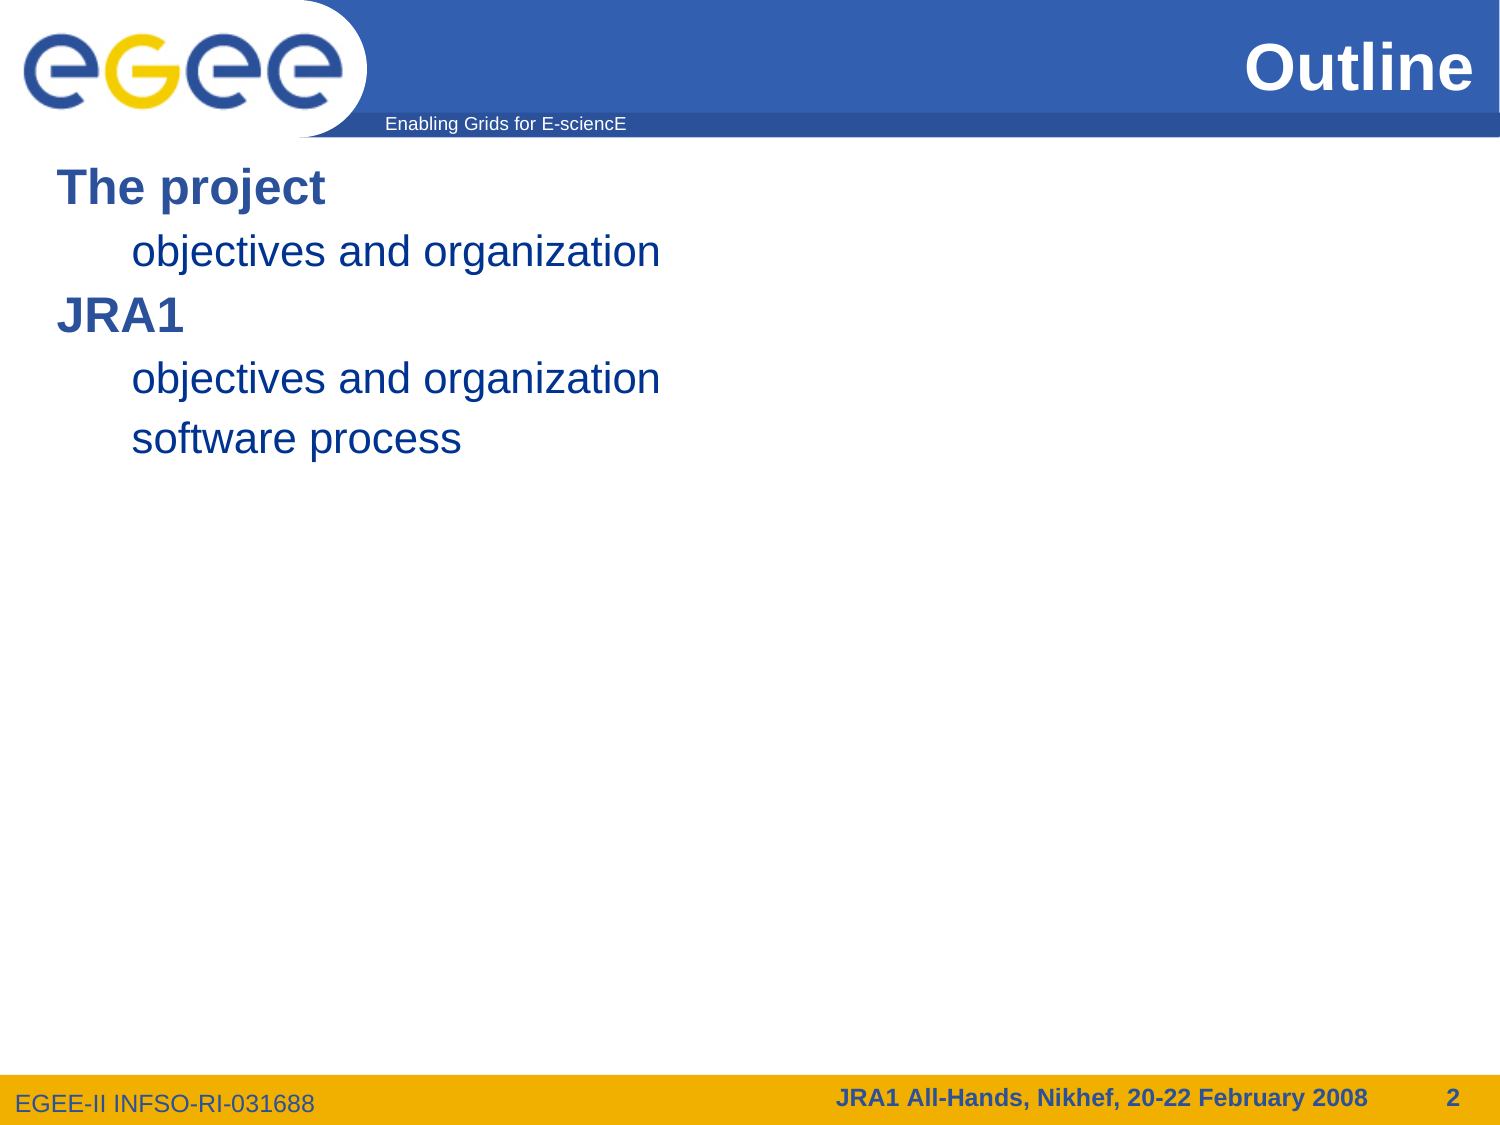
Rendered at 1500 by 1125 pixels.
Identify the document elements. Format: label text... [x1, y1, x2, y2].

title Outline [369, 0, 1475, 148]
list The project objectives and organization JRA1 objectives and organization software process [56, 159, 1466, 1036]
picture [18, 30, 349, 112]
